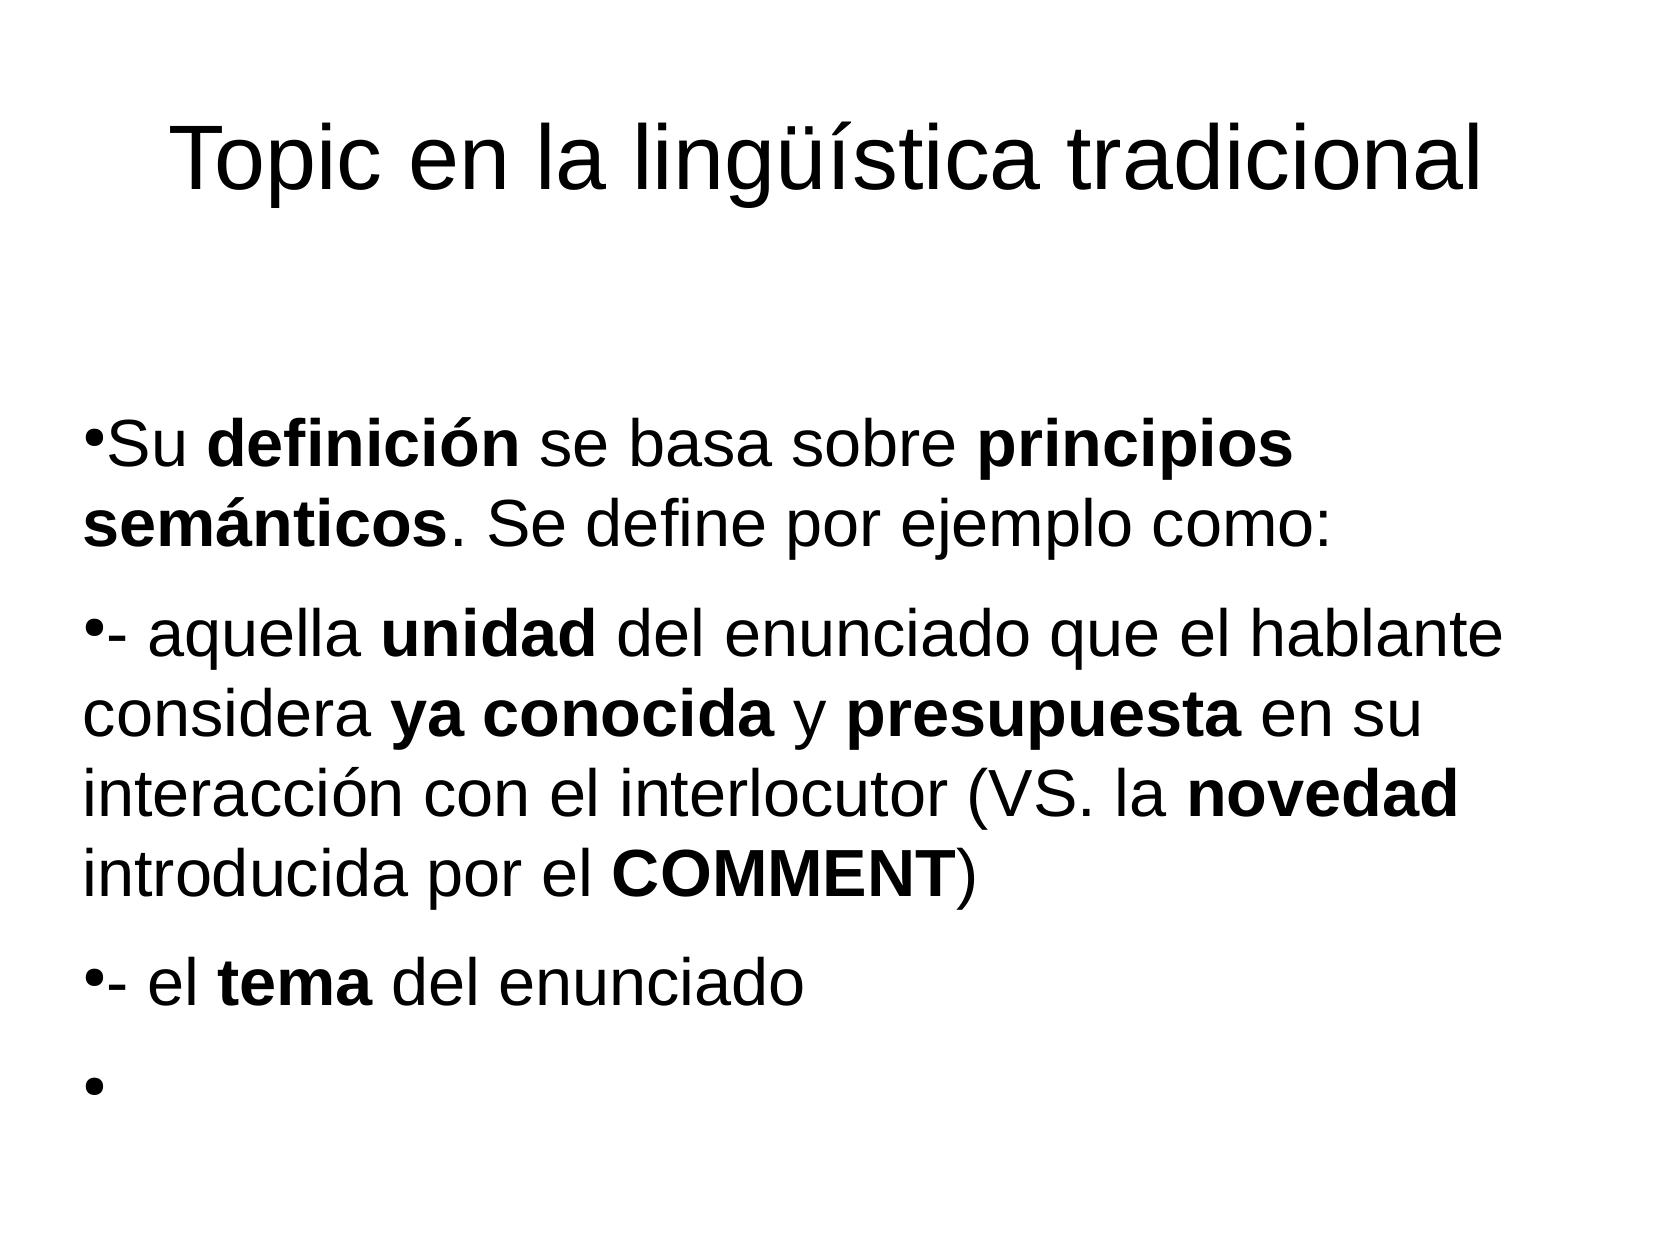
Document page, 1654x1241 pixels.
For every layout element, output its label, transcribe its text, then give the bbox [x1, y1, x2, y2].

list Su definición se basa sobre principios semánticos. Se define por ejemplo como: - aquella unidad del enunciado que el hablante considera ya conocida y presupuesta en su interacción con el interlocutor (VS. la novedad introducida por el COMMENT) - el tema del enunciado [82, 290, 1571, 1109]
title Topic en la lingüística tradicional [82, 49, 1571, 257]
